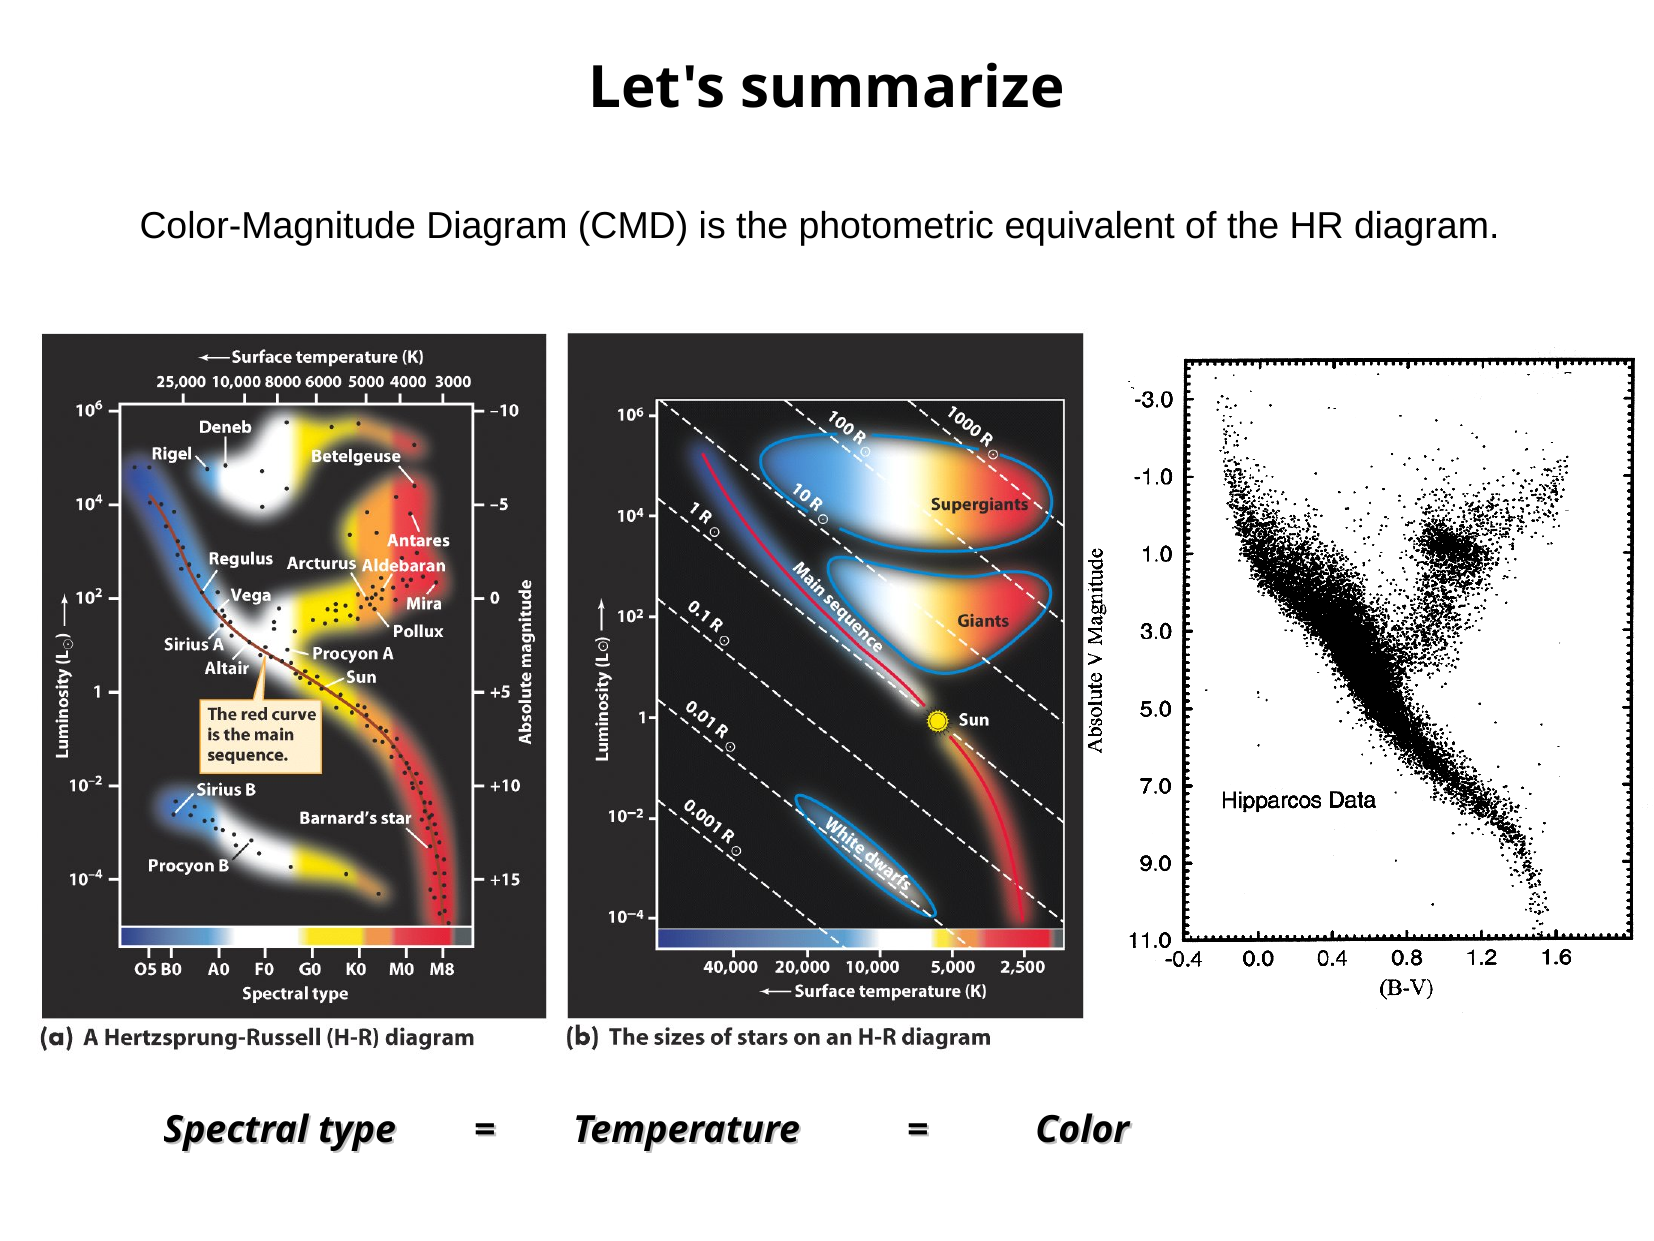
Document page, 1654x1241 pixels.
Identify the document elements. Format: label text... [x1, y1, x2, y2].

text_box Spectral type = Temperature = Color [75, 1095, 1538, 1163]
text_box Let's summarize [0, 37, 1654, 121]
text_box Color-Magnitude Diagram (CMD) is the photometric equivalent of the HR diagram. [37, 112, 1613, 338]
picture [37, 327, 1654, 1058]
